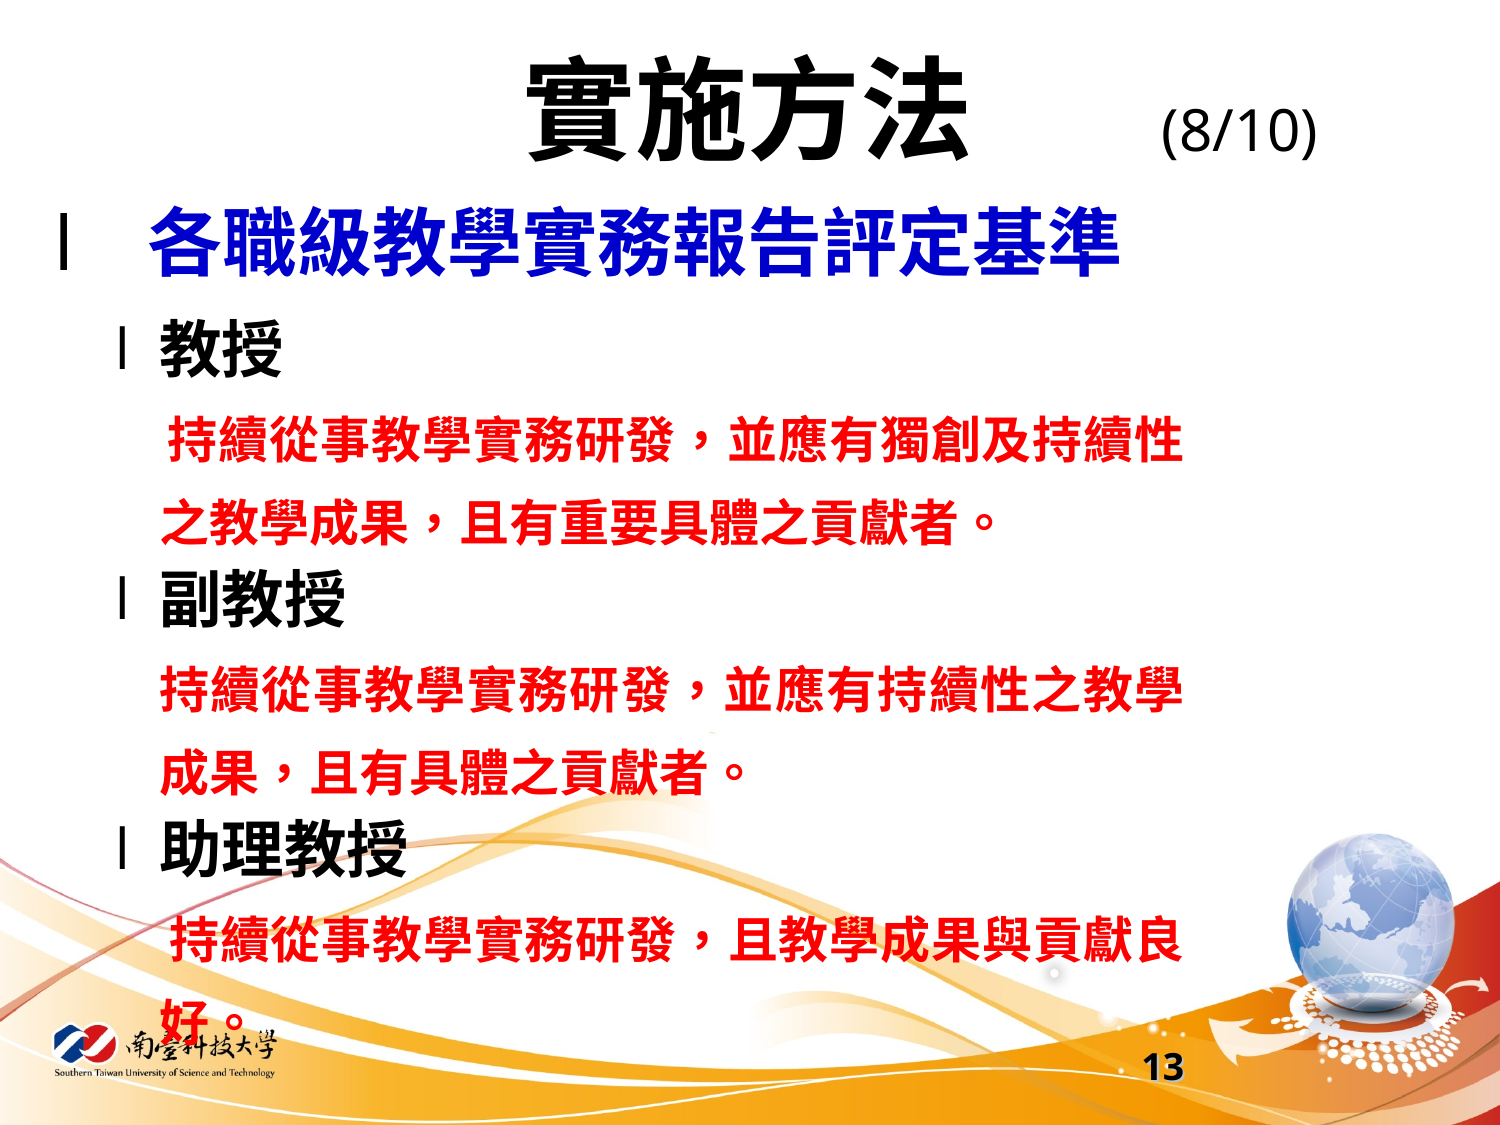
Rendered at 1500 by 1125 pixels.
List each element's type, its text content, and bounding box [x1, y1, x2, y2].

text_box 各職級教學實務報告評定基準 [39, 188, 1500, 295]
text_box 13 [1126, 1035, 1477, 1095]
text_box 實施方法 (8/10) [57, 42, 1446, 188]
text_box 教授 持續從事教學實務研發，並應有獨創及持續性之教學成果，且有重要具體之貢獻者。 副教授 持續從事教學實務研發，並應有持續性之教學成果，且有具體之貢獻者。 助理教授 持續從事教學實務研發，且教學成果與貢獻良好。 [100, 294, 1223, 983]
